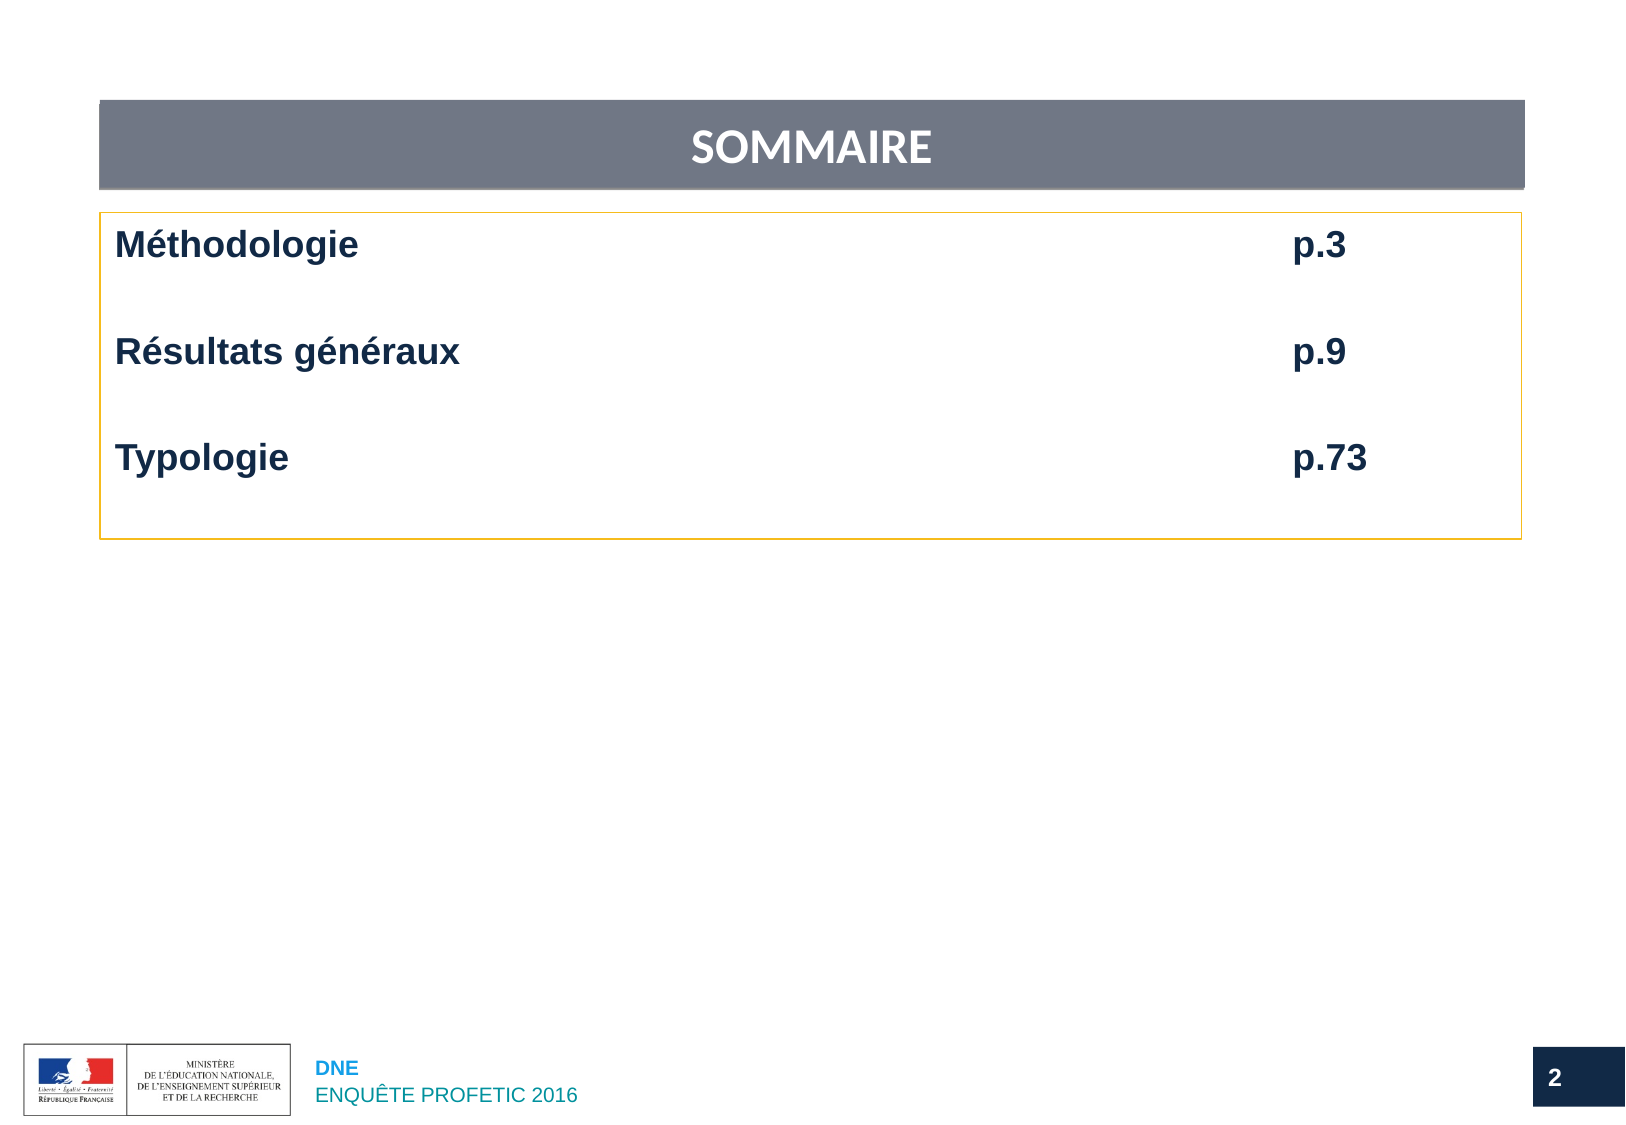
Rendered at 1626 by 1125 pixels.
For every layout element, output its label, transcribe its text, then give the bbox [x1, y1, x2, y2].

text_box 2 [1533, 1046, 1625, 1107]
list Méthodologie p.3 Résultats généraux p.9 Typologie p.73 [99, 212, 1522, 546]
title Sommaire [99, 99, 1525, 188]
